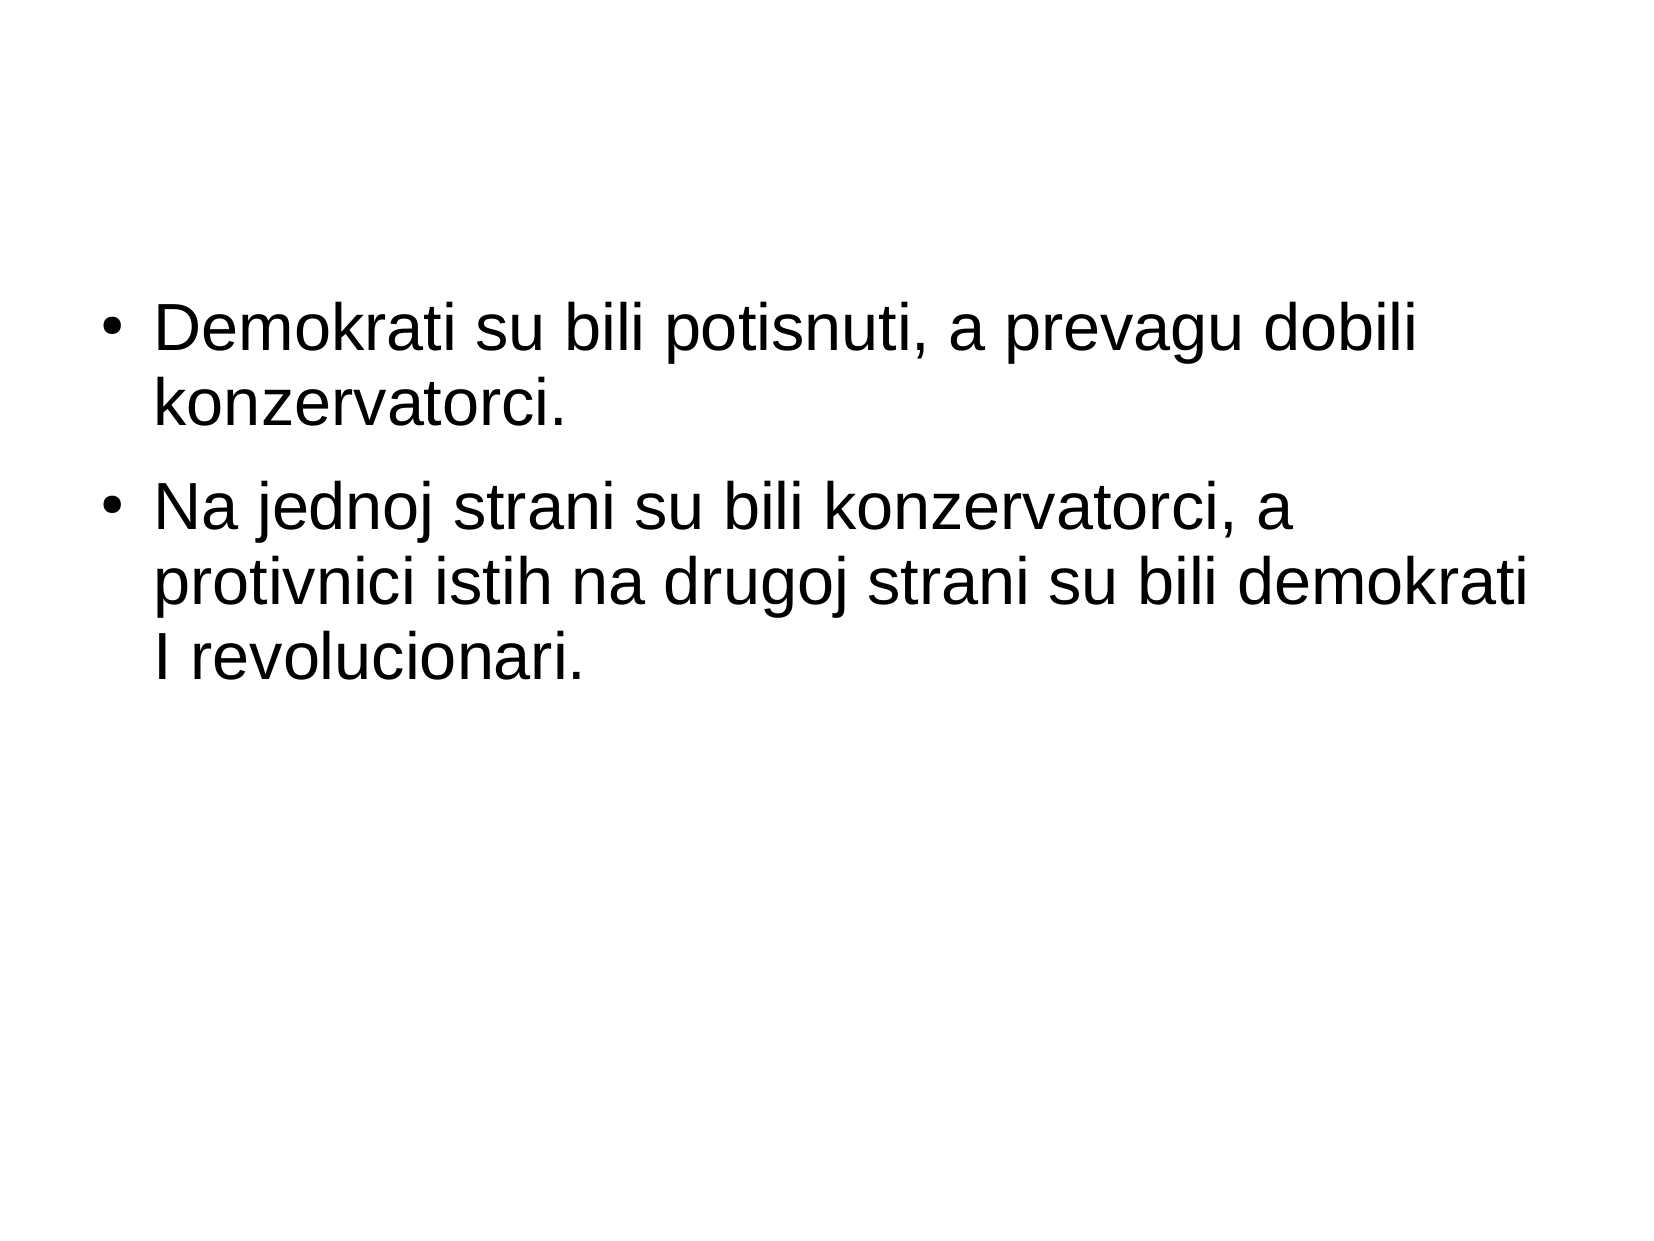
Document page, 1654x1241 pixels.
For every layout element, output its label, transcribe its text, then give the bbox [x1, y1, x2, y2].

list Demokrati su bili potisnuti, a prevagu dobili konzervatorci. Na jednoj strani su bili konzervatorci, a protivnici istih na drugoj strani su bili demokrati I revolucionari. [82, 290, 1538, 1010]
